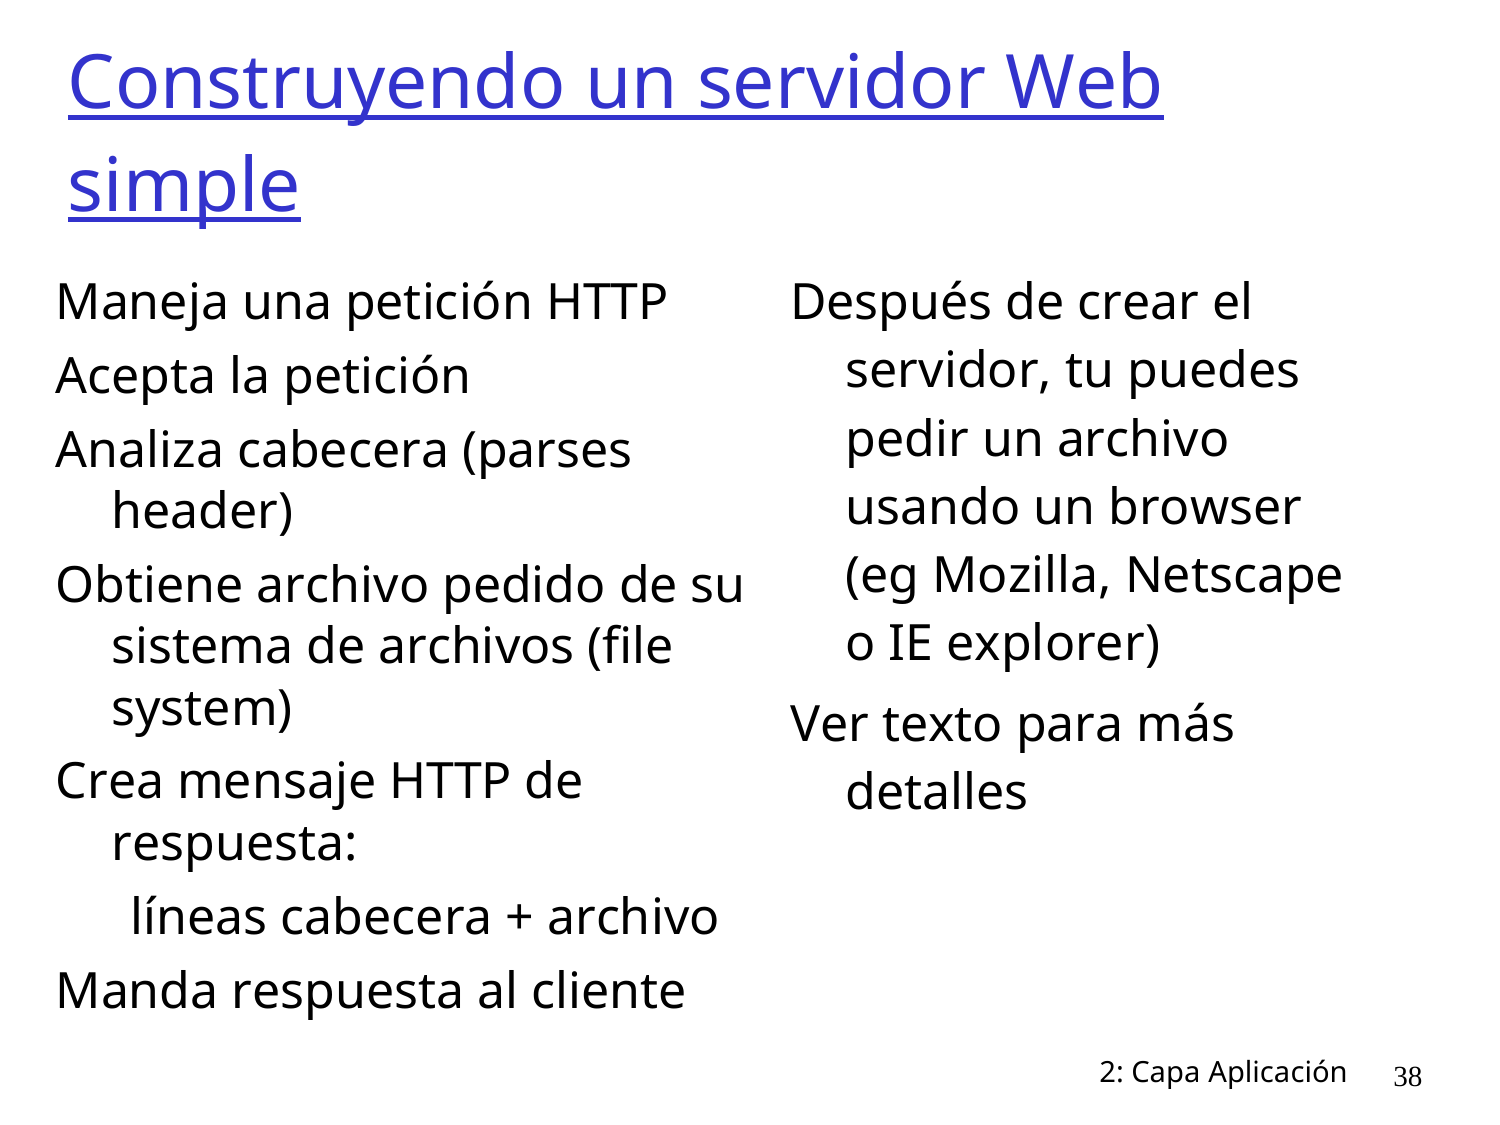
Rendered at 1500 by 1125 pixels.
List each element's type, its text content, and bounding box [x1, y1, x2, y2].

list Maneja una petición HTTP Acepta la petición Analiza cabecera (parses header)‏ Obtiene archivo pedido de su sistema de archivos (file system)‏ Crea mensaje HTTP de respuesta: líneas cabecera + archivo Manda respuesta al cliente [41, 262, 774, 1109]
list Después de crear el servidor, tu puedes pedir un archivo usando un browser (eg Mozilla, Netscape o IE explorer)‏ Ver texto para más detalles [775, 258, 1401, 1021]
title Construyendo un servidor Web simple [53, 33, 1424, 229]
